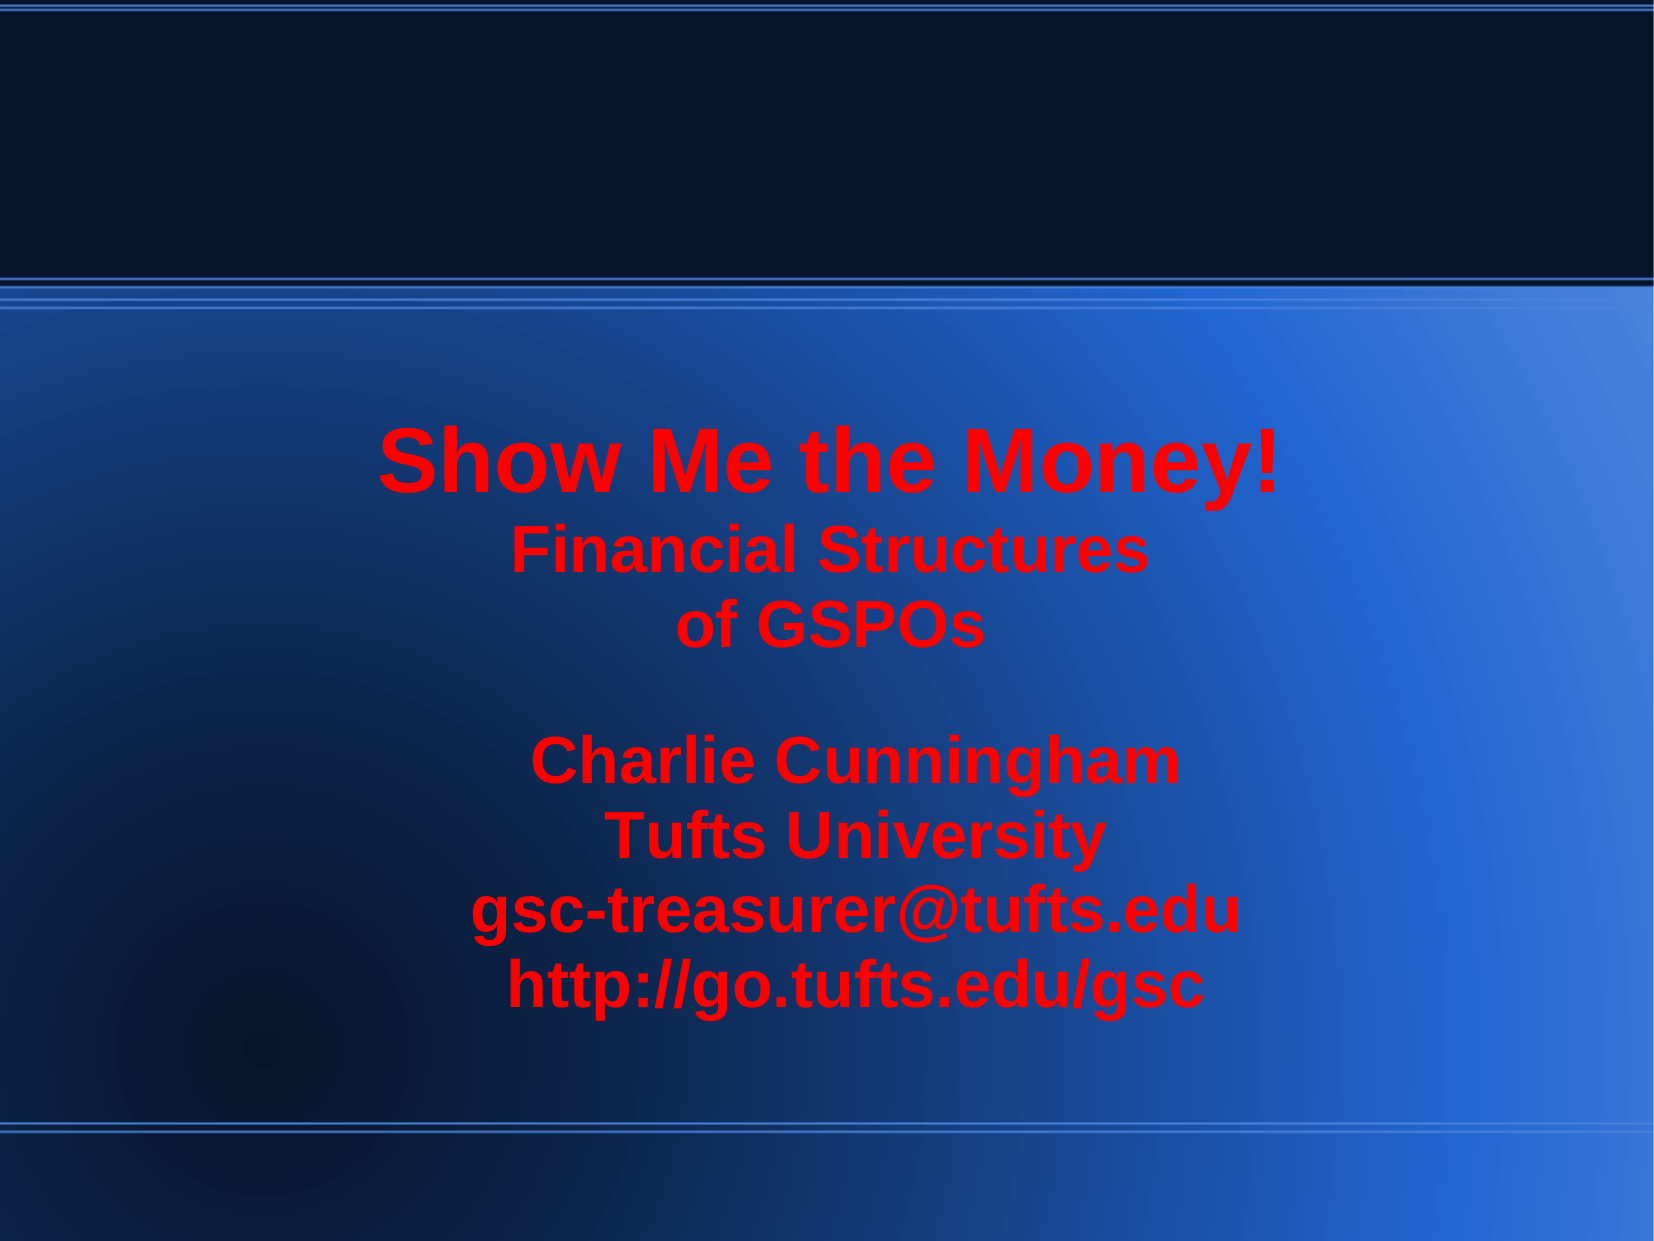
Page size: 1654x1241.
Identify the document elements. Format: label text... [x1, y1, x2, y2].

title Charlie Cunningham Tufts University gsc-treasurer@tufts.edu http://go.tufts.edu/gsc [112, 723, 1601, 1022]
picture [0, 0, 1654, 1241]
title Show Me the Money! Financial Structures of GSPOs [86, 409, 1576, 662]
